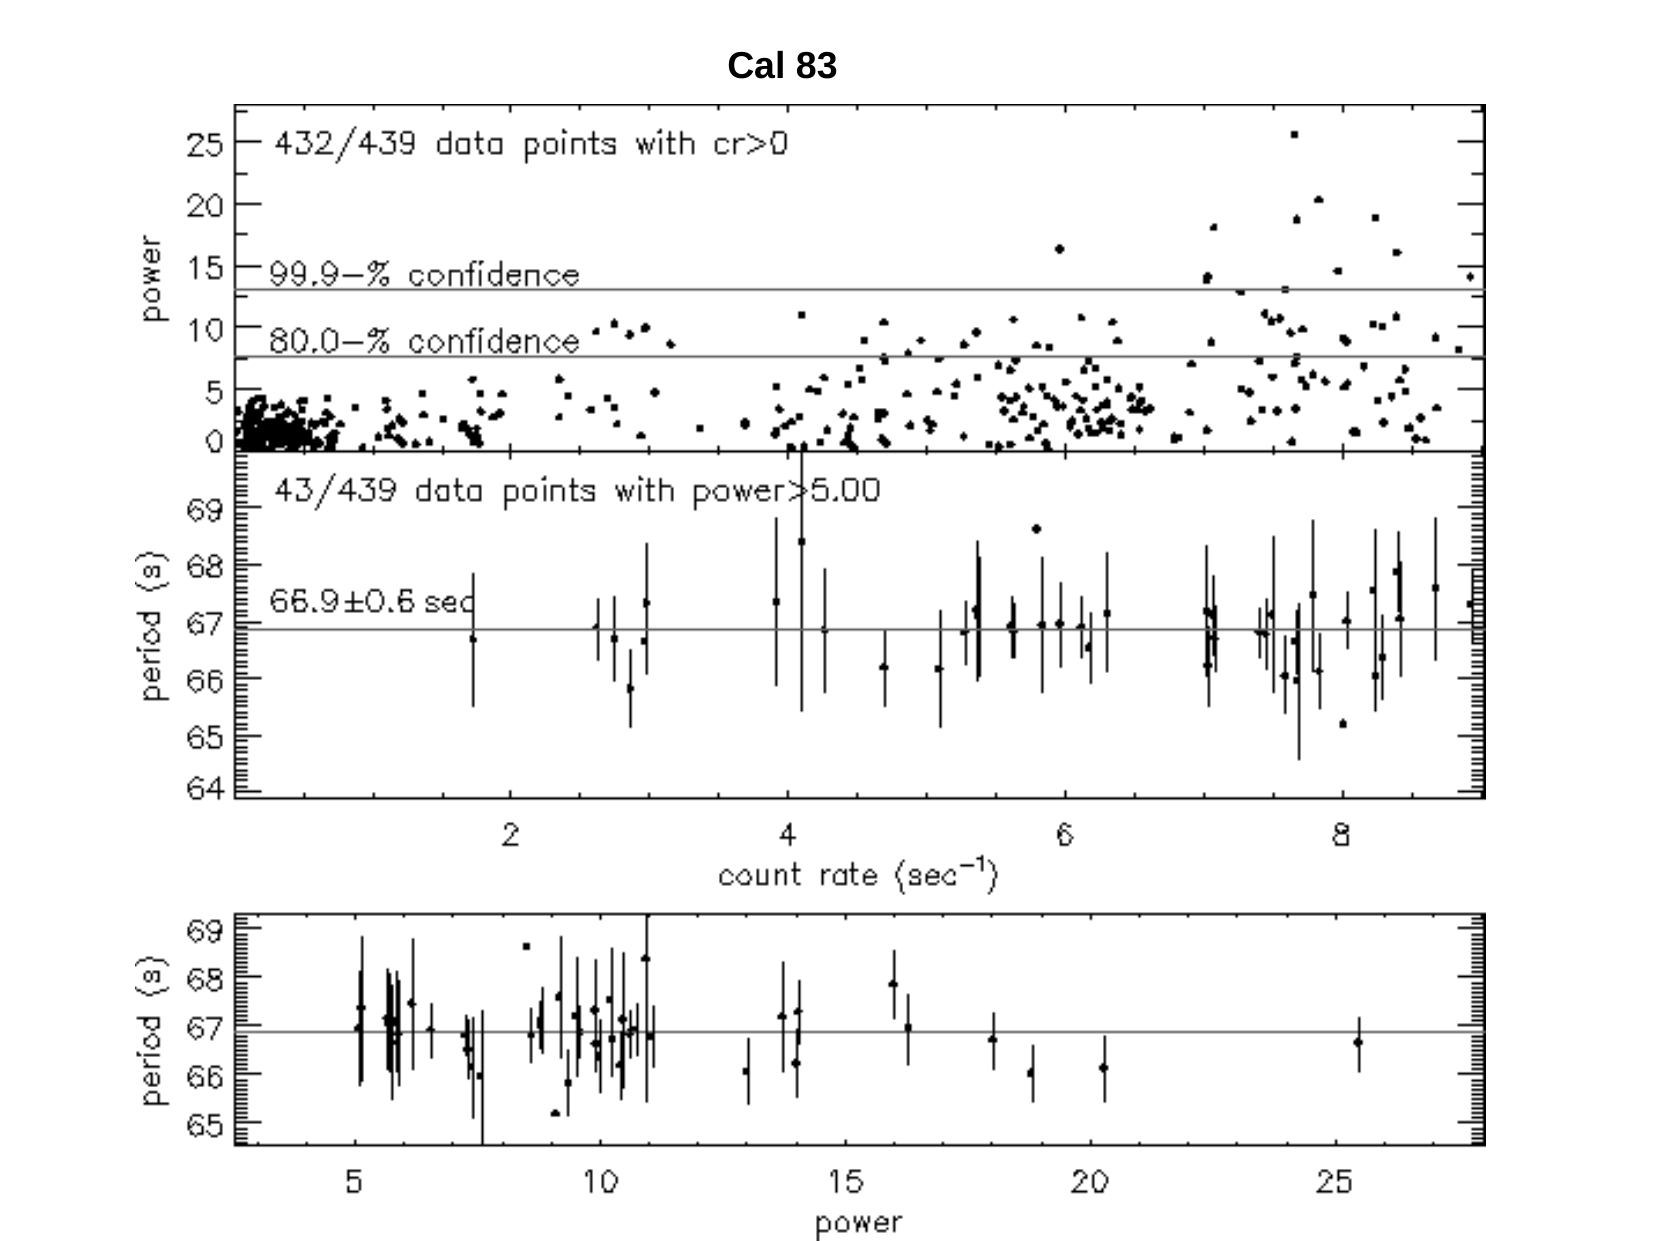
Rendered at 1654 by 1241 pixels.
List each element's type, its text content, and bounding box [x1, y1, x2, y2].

picture [135, 104, 1486, 1241]
text_box Cal 83 [712, 37, 853, 95]
